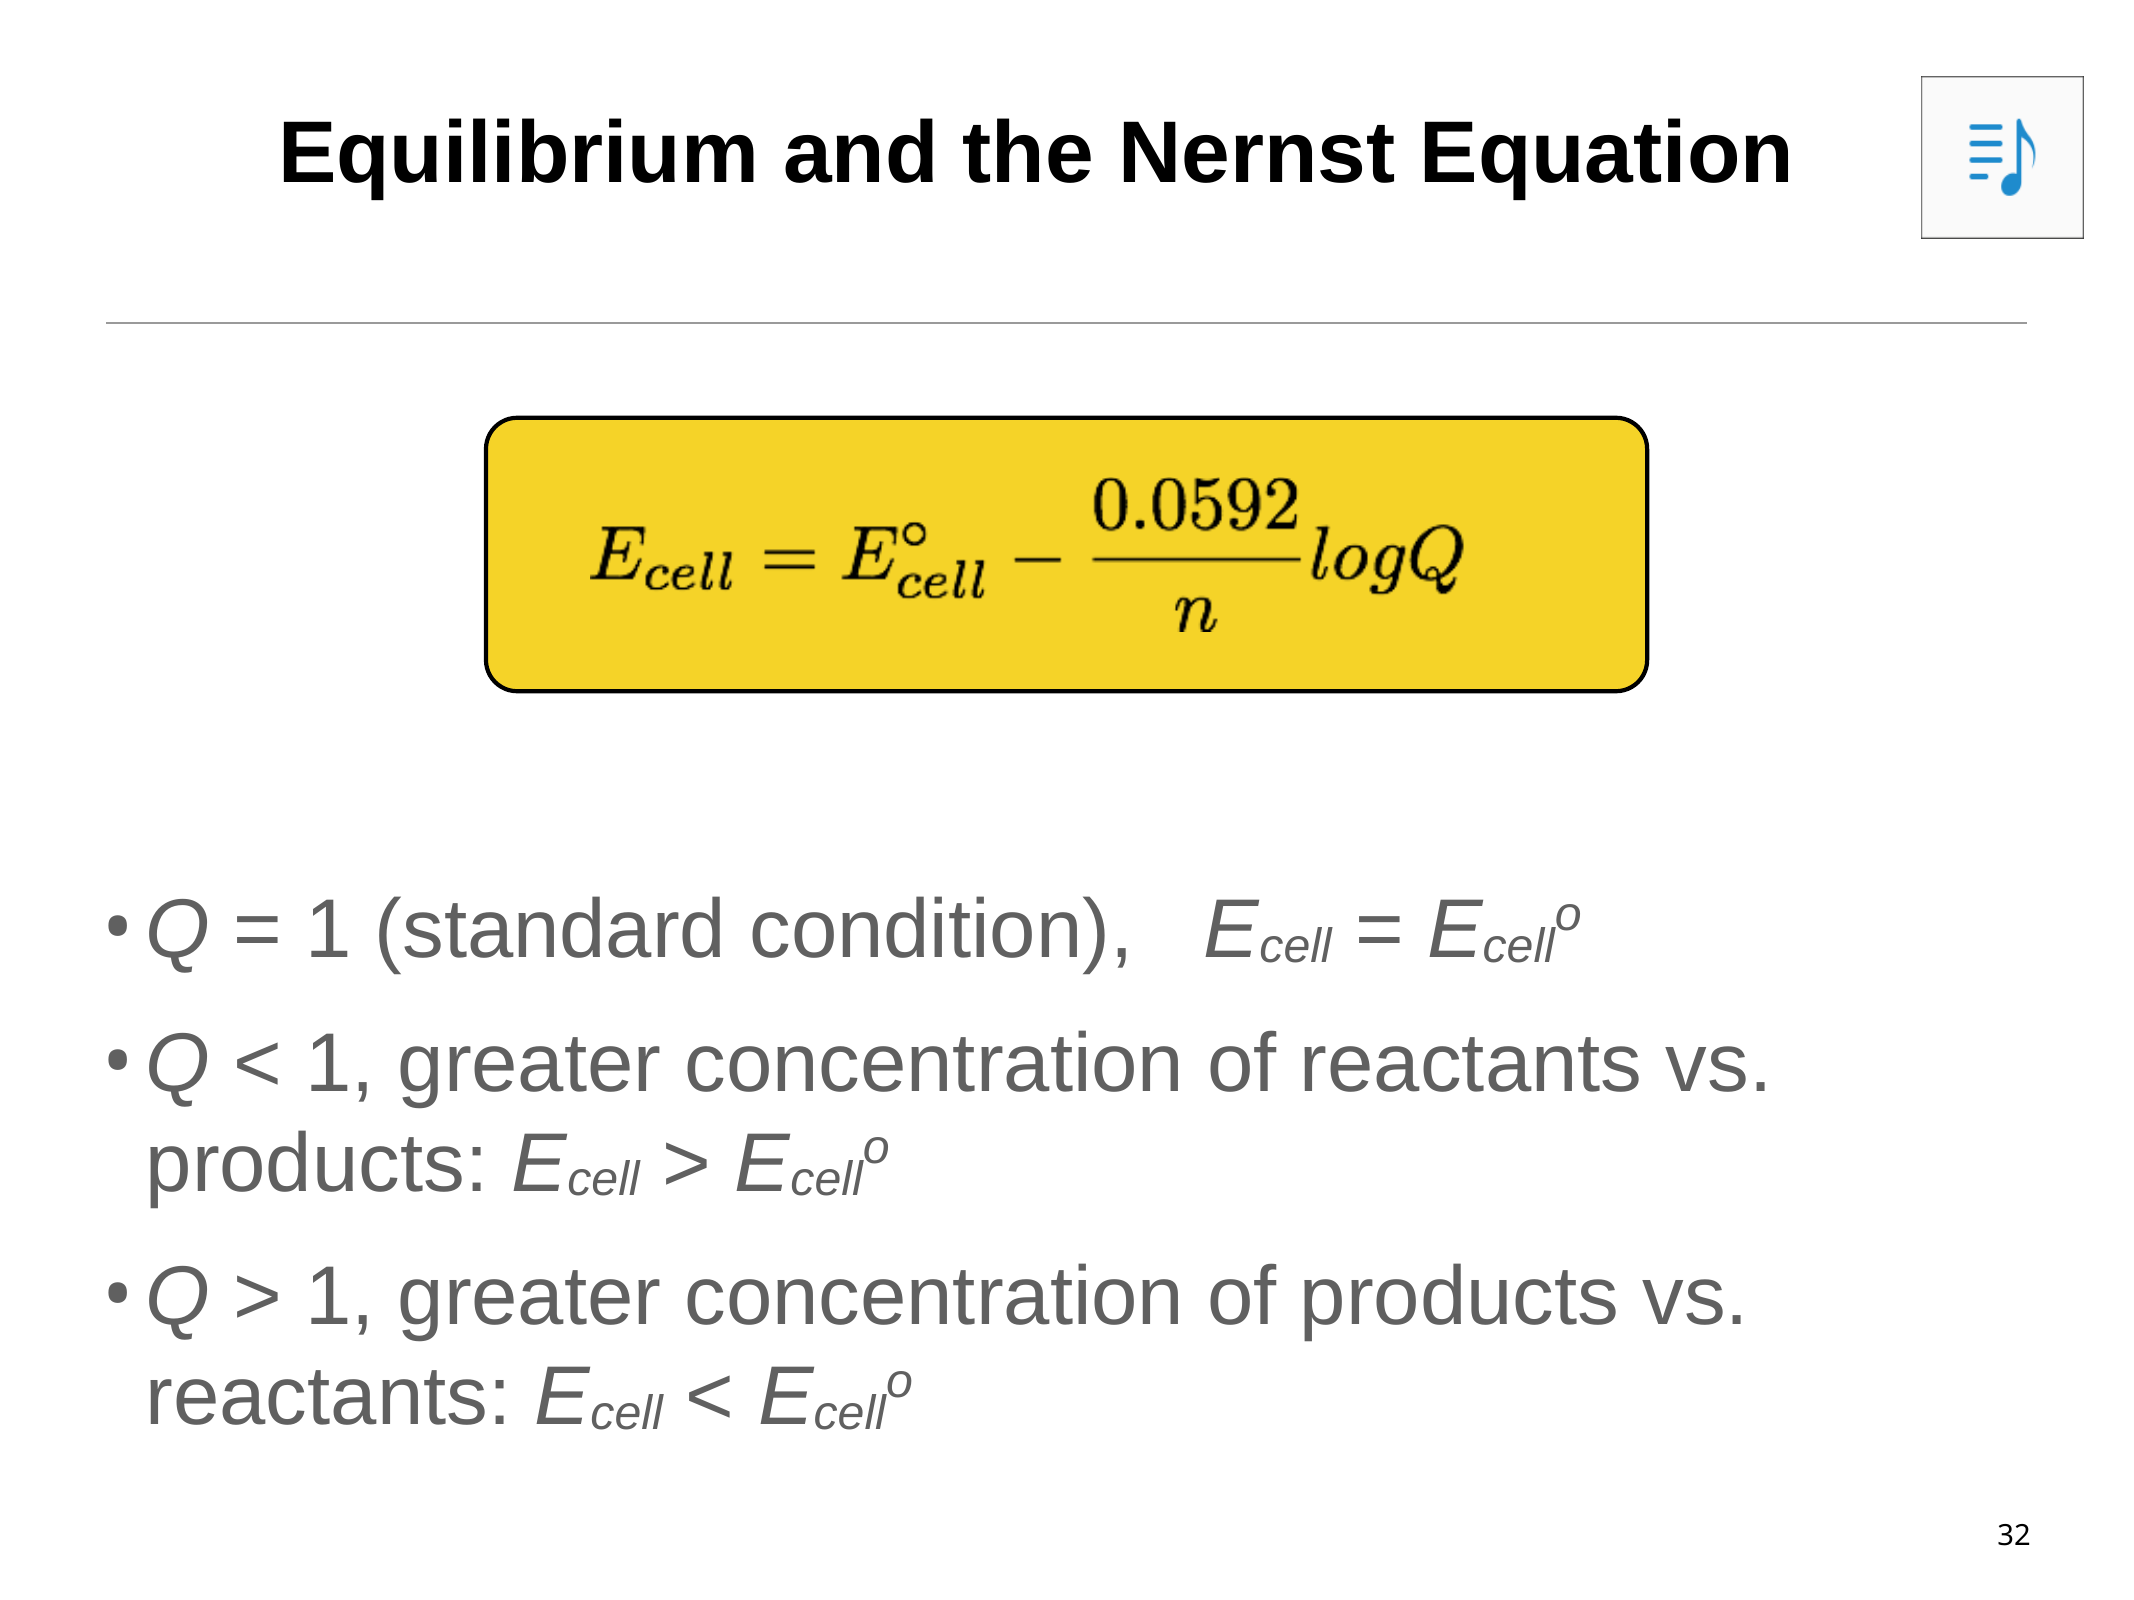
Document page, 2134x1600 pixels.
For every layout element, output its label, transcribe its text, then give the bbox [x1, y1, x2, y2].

list Q = 1 (standard condition), Ecell = Ecello Q < 1, greater concentration of reactants vs. products: Ecell > Ecello Q > 1, greater concentration of products vs. reactants: Ecell < Ecello [93, 719, 2040, 1555]
text_box [1920, 75, 2086, 241]
text_box [485, 417, 1648, 692]
picture [590, 477, 1466, 632]
title Equilibrium and the Nernst Equation [270, 90, 1842, 209]
